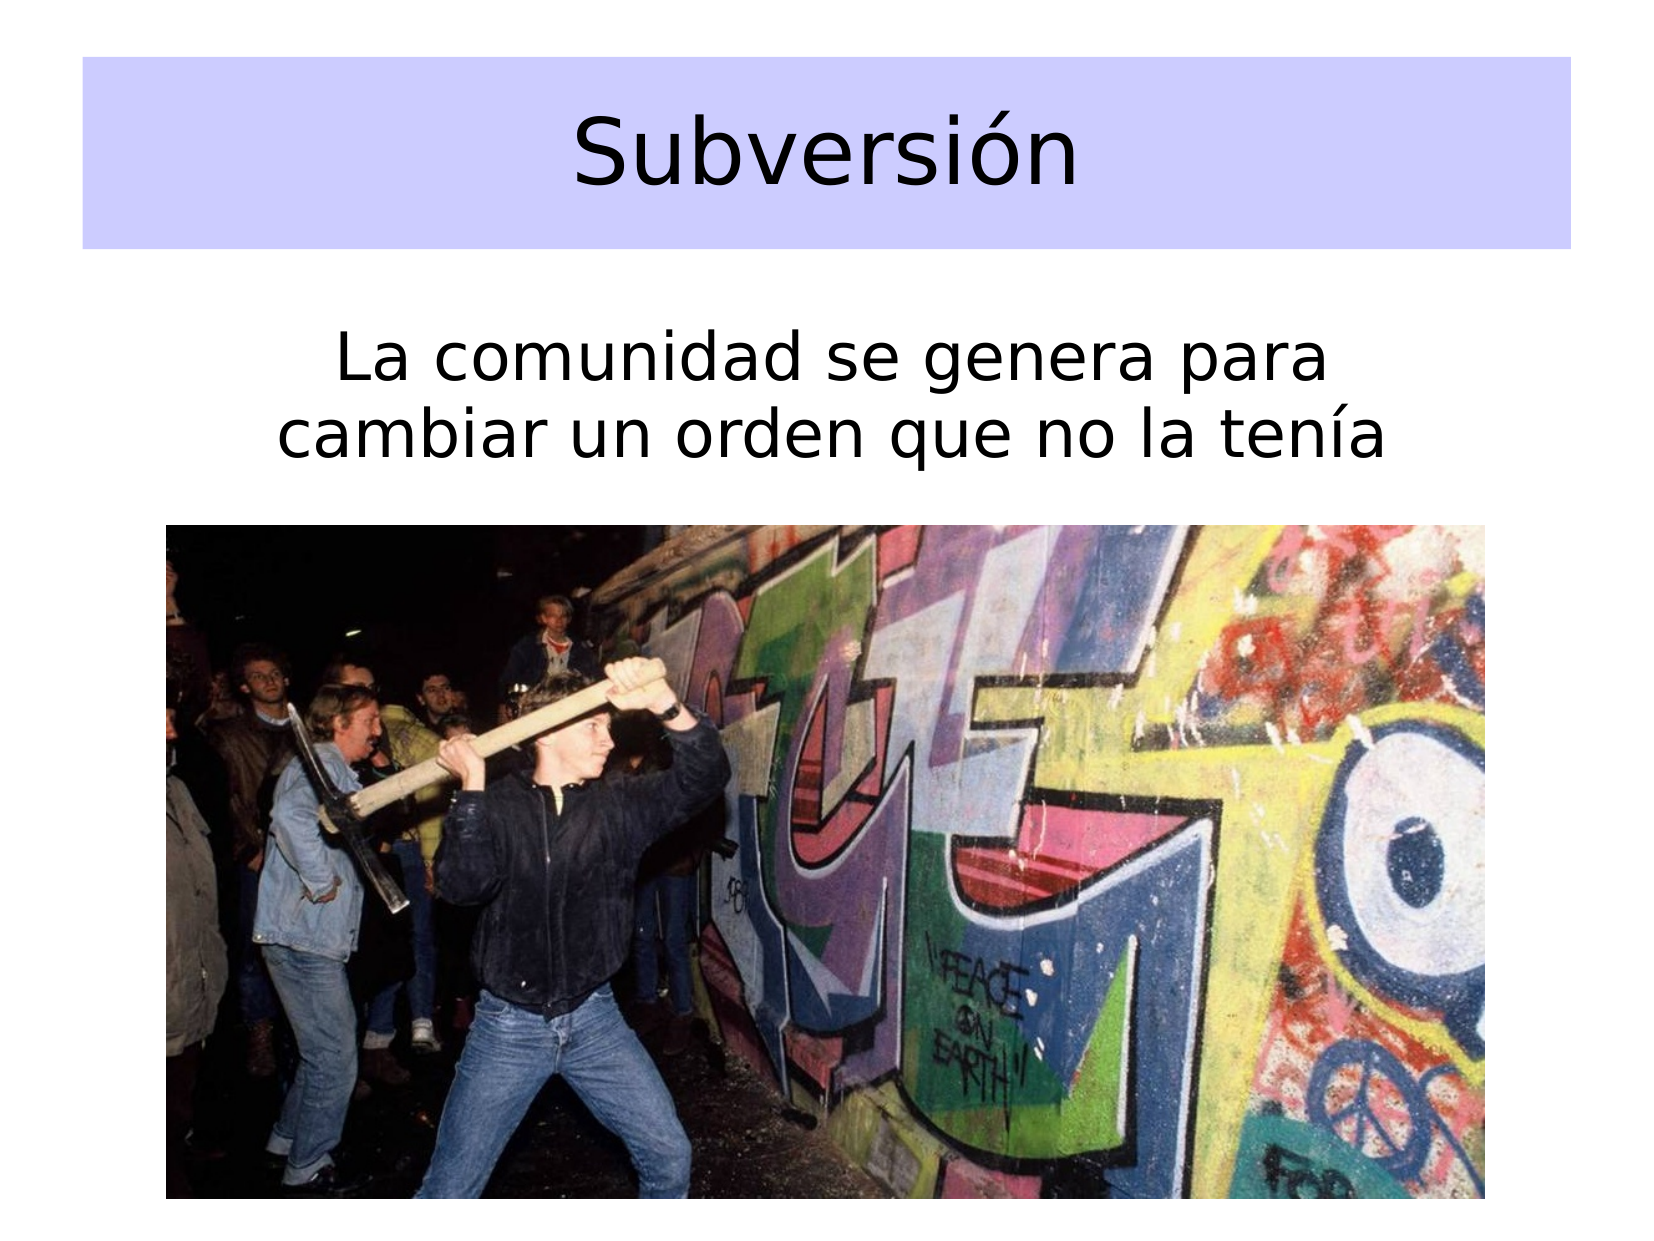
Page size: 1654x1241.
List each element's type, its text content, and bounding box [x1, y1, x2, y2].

picture [166, 525, 1485, 1199]
subtitle La comunidad se genera para cambiar un orden que no la tenía [147, 316, 1447, 476]
title Subversión [82, 56, 1571, 250]
